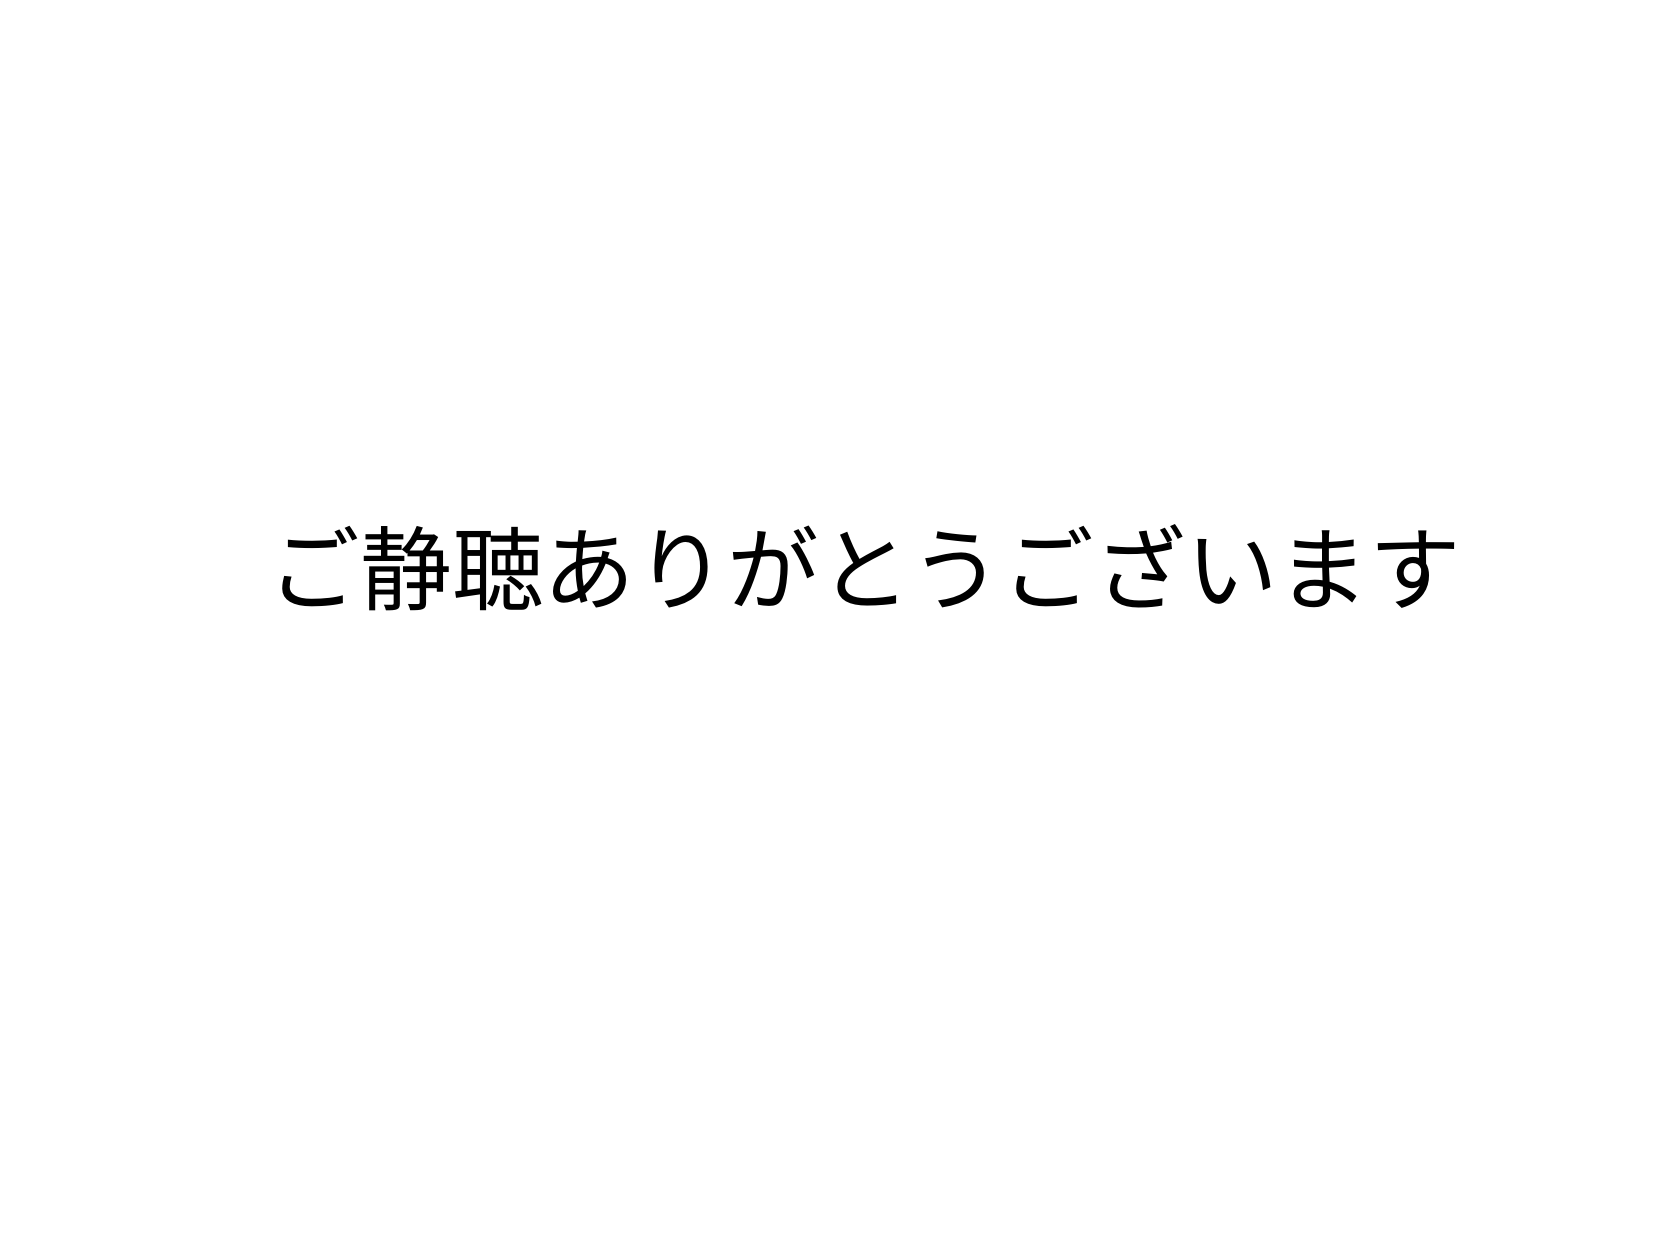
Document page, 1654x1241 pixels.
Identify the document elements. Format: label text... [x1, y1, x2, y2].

text_box ご静聴ありがとうございます [253, 490, 1351, 597]
